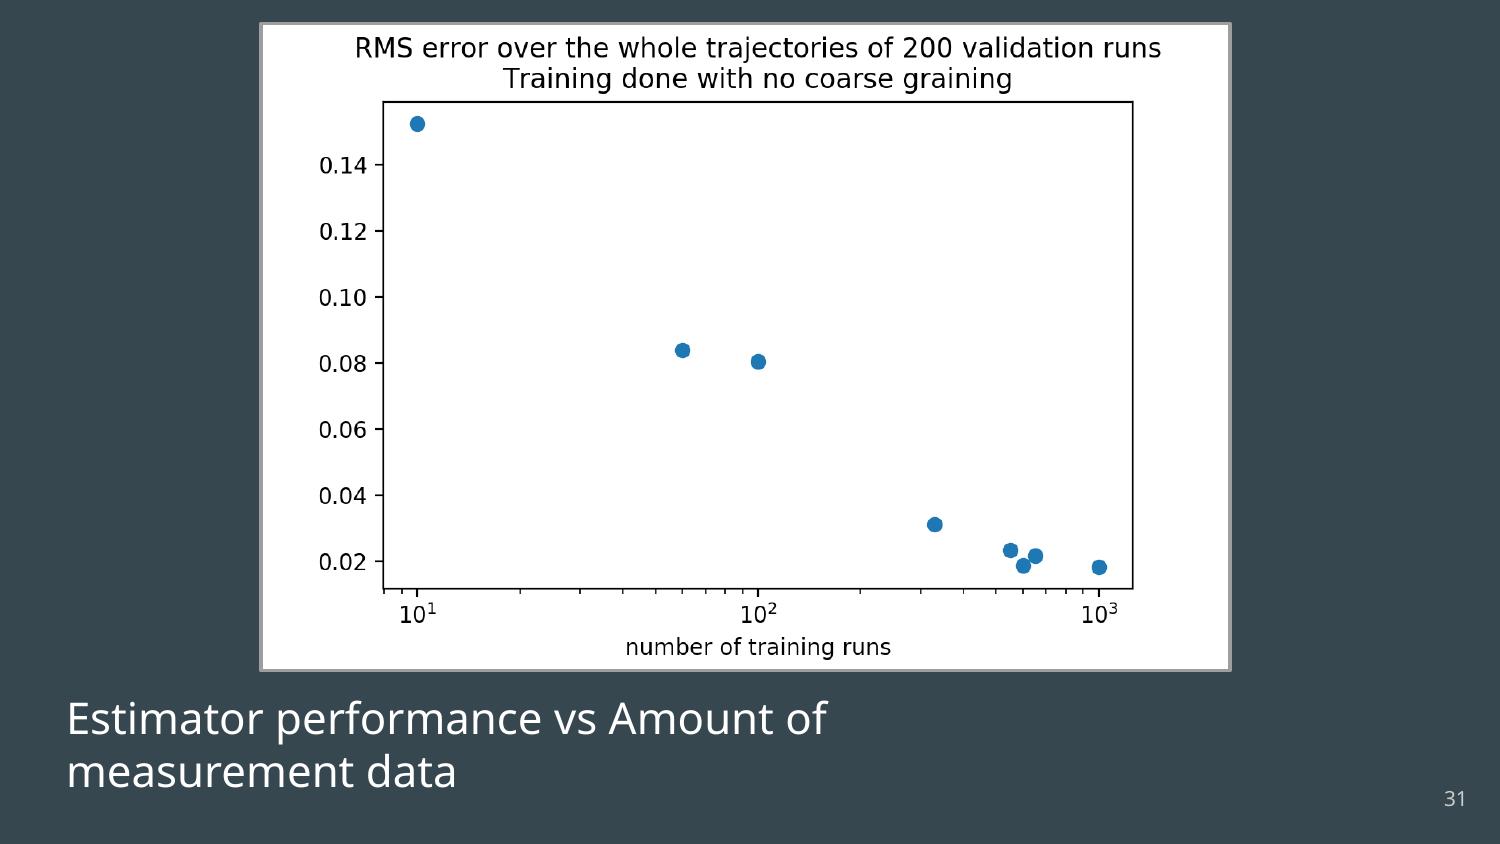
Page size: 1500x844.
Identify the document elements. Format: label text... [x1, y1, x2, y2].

list Estimator performance vs Amount of measurement data [51, 694, 1036, 794]
picture [262, 24, 1229, 669]
slide_number <number> [1392, 767, 1483, 833]
